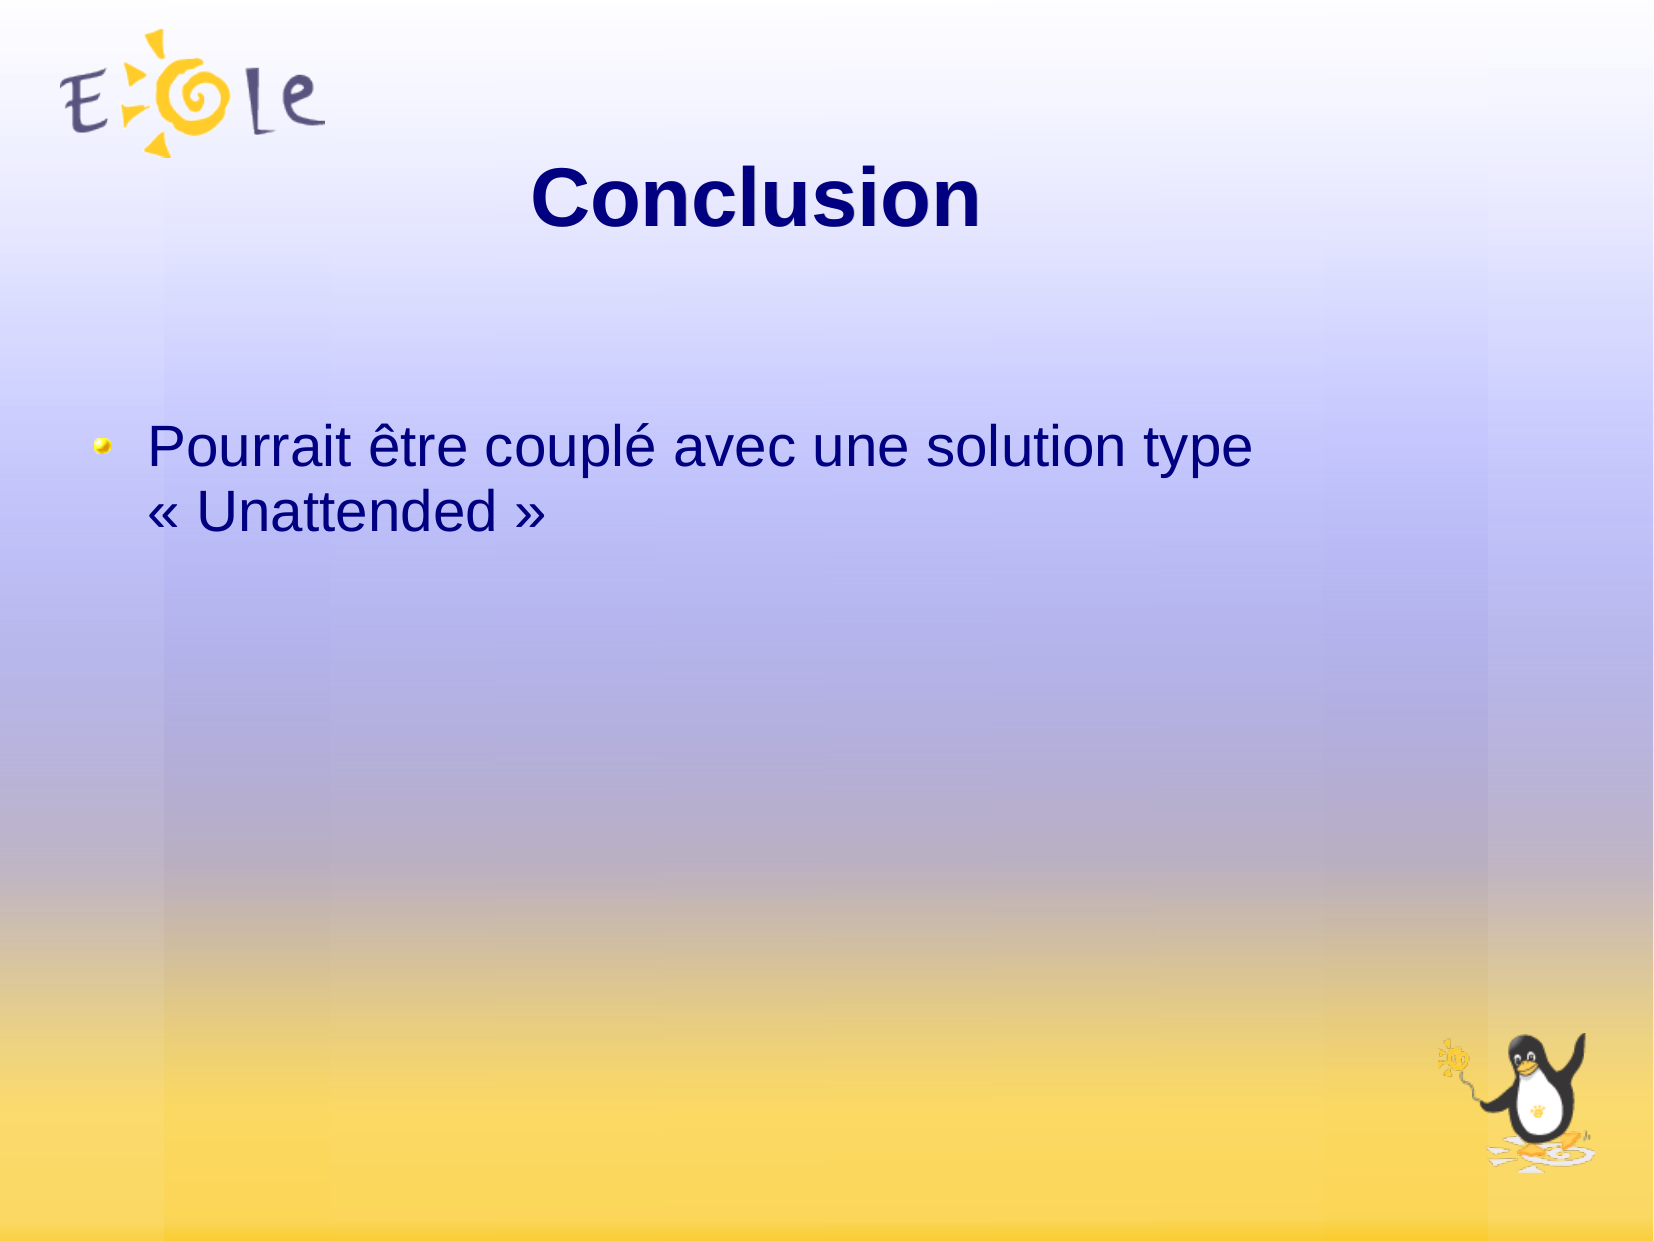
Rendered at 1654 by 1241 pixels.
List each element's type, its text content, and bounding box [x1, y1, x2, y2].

text_box Conclusion [515, 143, 1152, 266]
list Pourrait être couplé avec une solution type « Unattended » [76, 413, 1566, 1232]
picture [0, 0, 1654, 1241]
